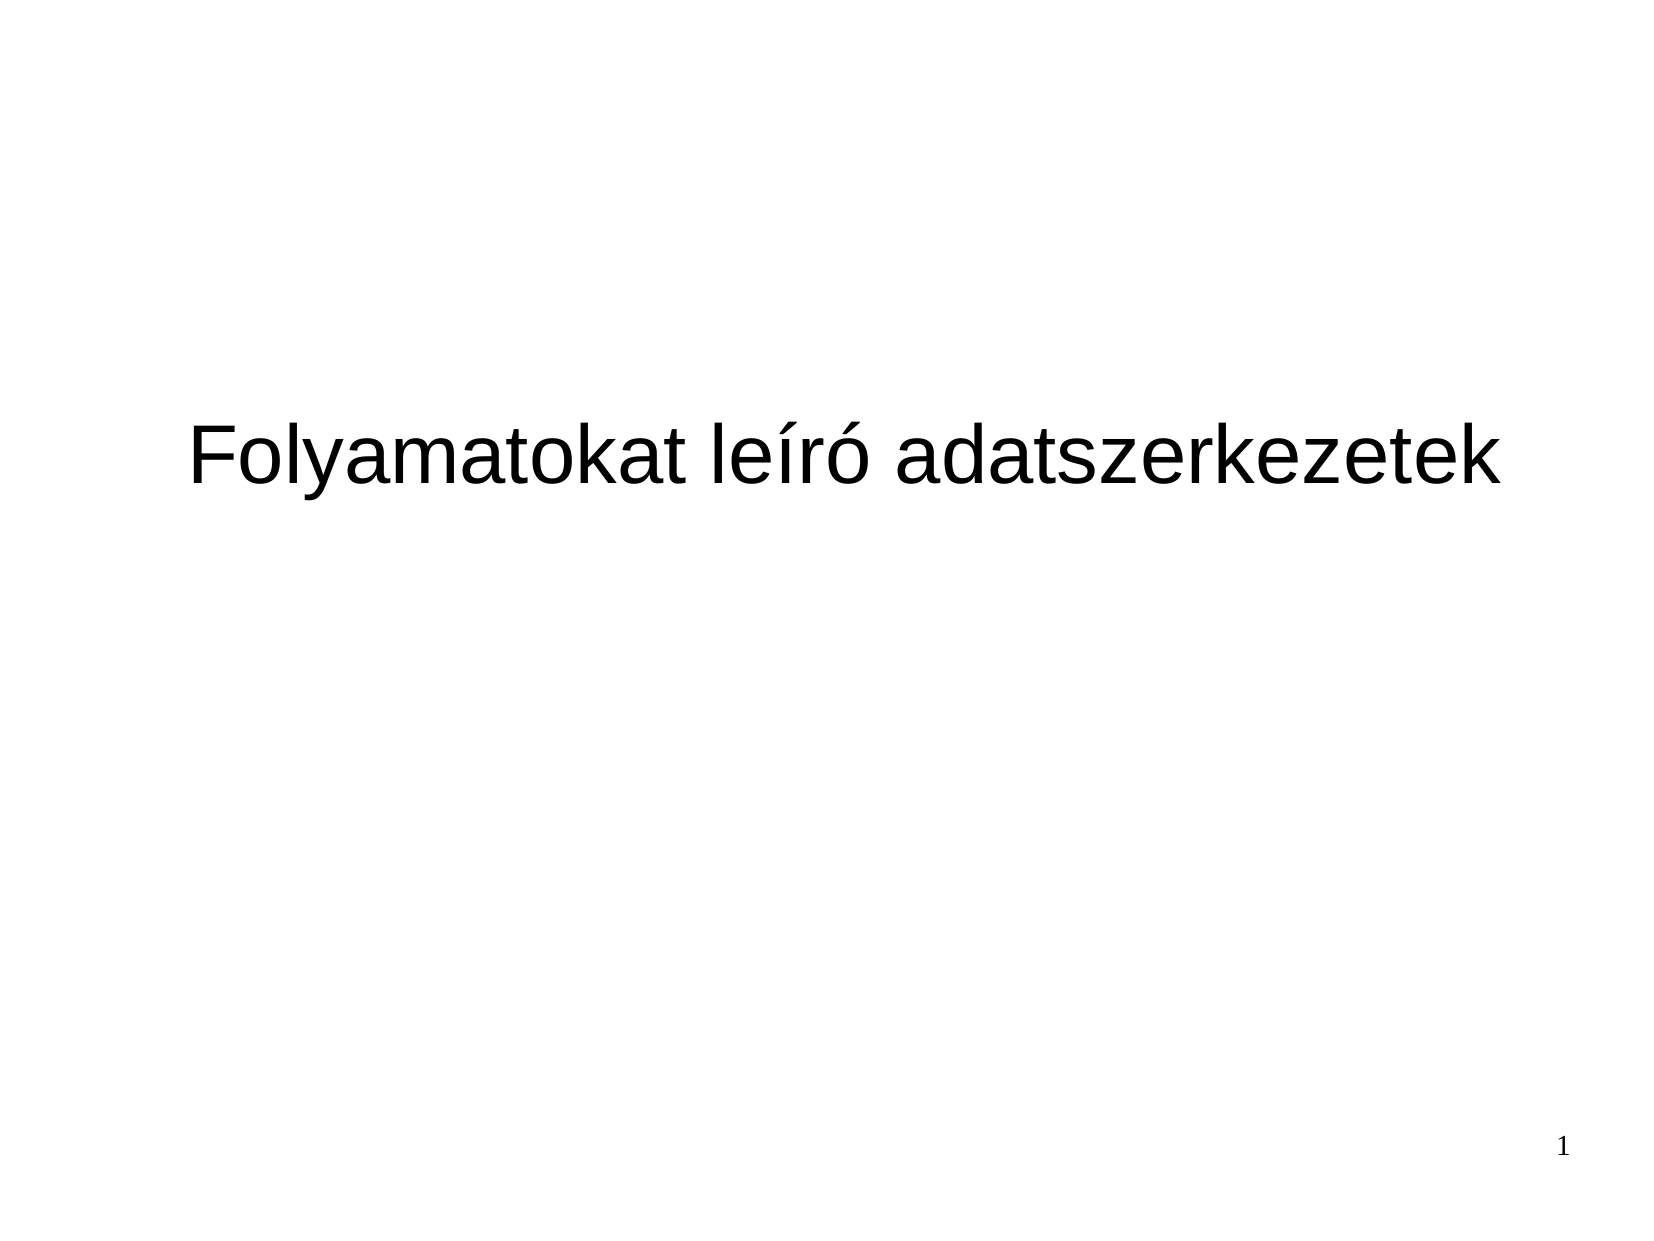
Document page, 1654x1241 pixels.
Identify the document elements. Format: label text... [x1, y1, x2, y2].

title Folyamatokat leíró adatszerkezetek [58, 346, 1595, 554]
